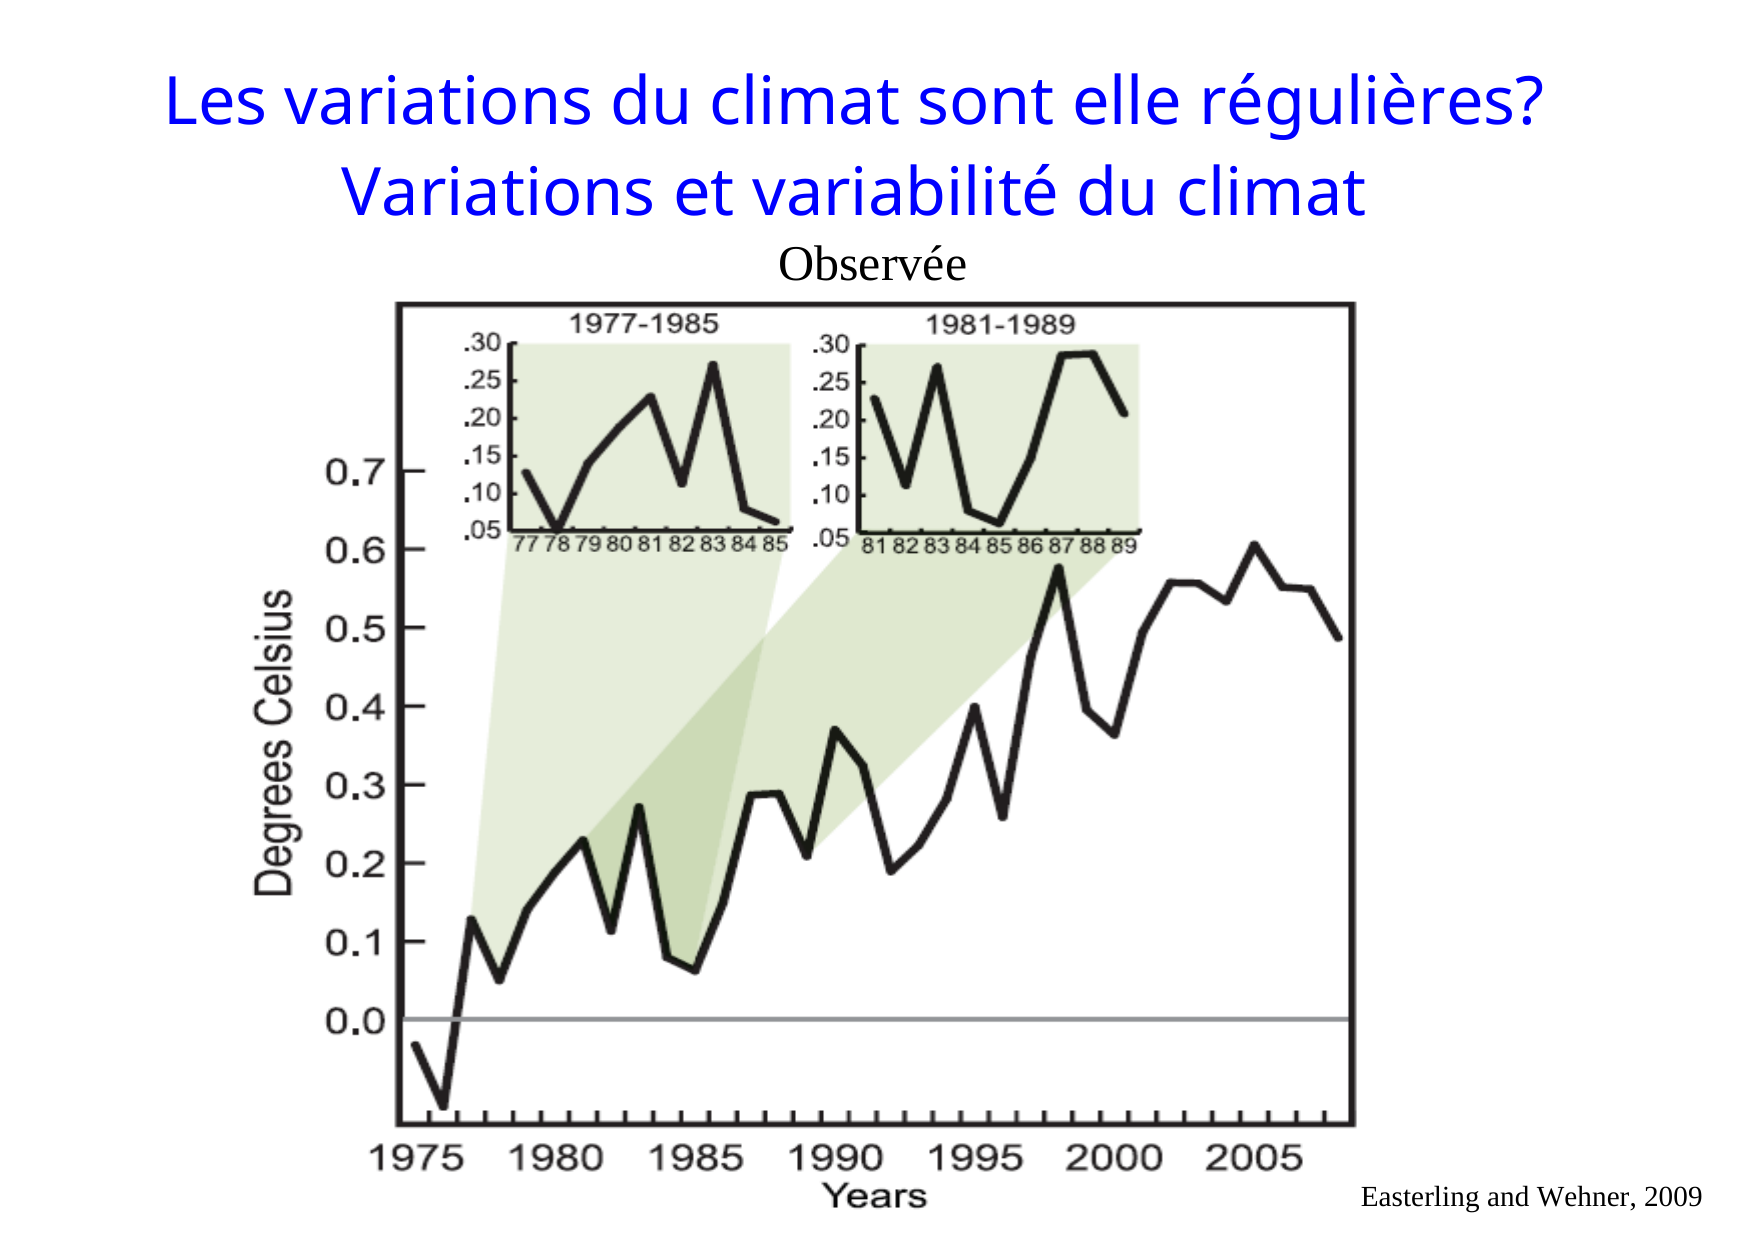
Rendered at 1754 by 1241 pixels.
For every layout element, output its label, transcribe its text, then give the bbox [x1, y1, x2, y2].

text_box Observée [305, 243, 1441, 299]
text_box Easterling and Wehner, 2009 [1219, 1174, 1719, 1221]
text_box Les variations du climat sont elle régulières? Variations et variabilité du climat [85, 45, 1625, 243]
picture [237, 284, 1371, 1221]
